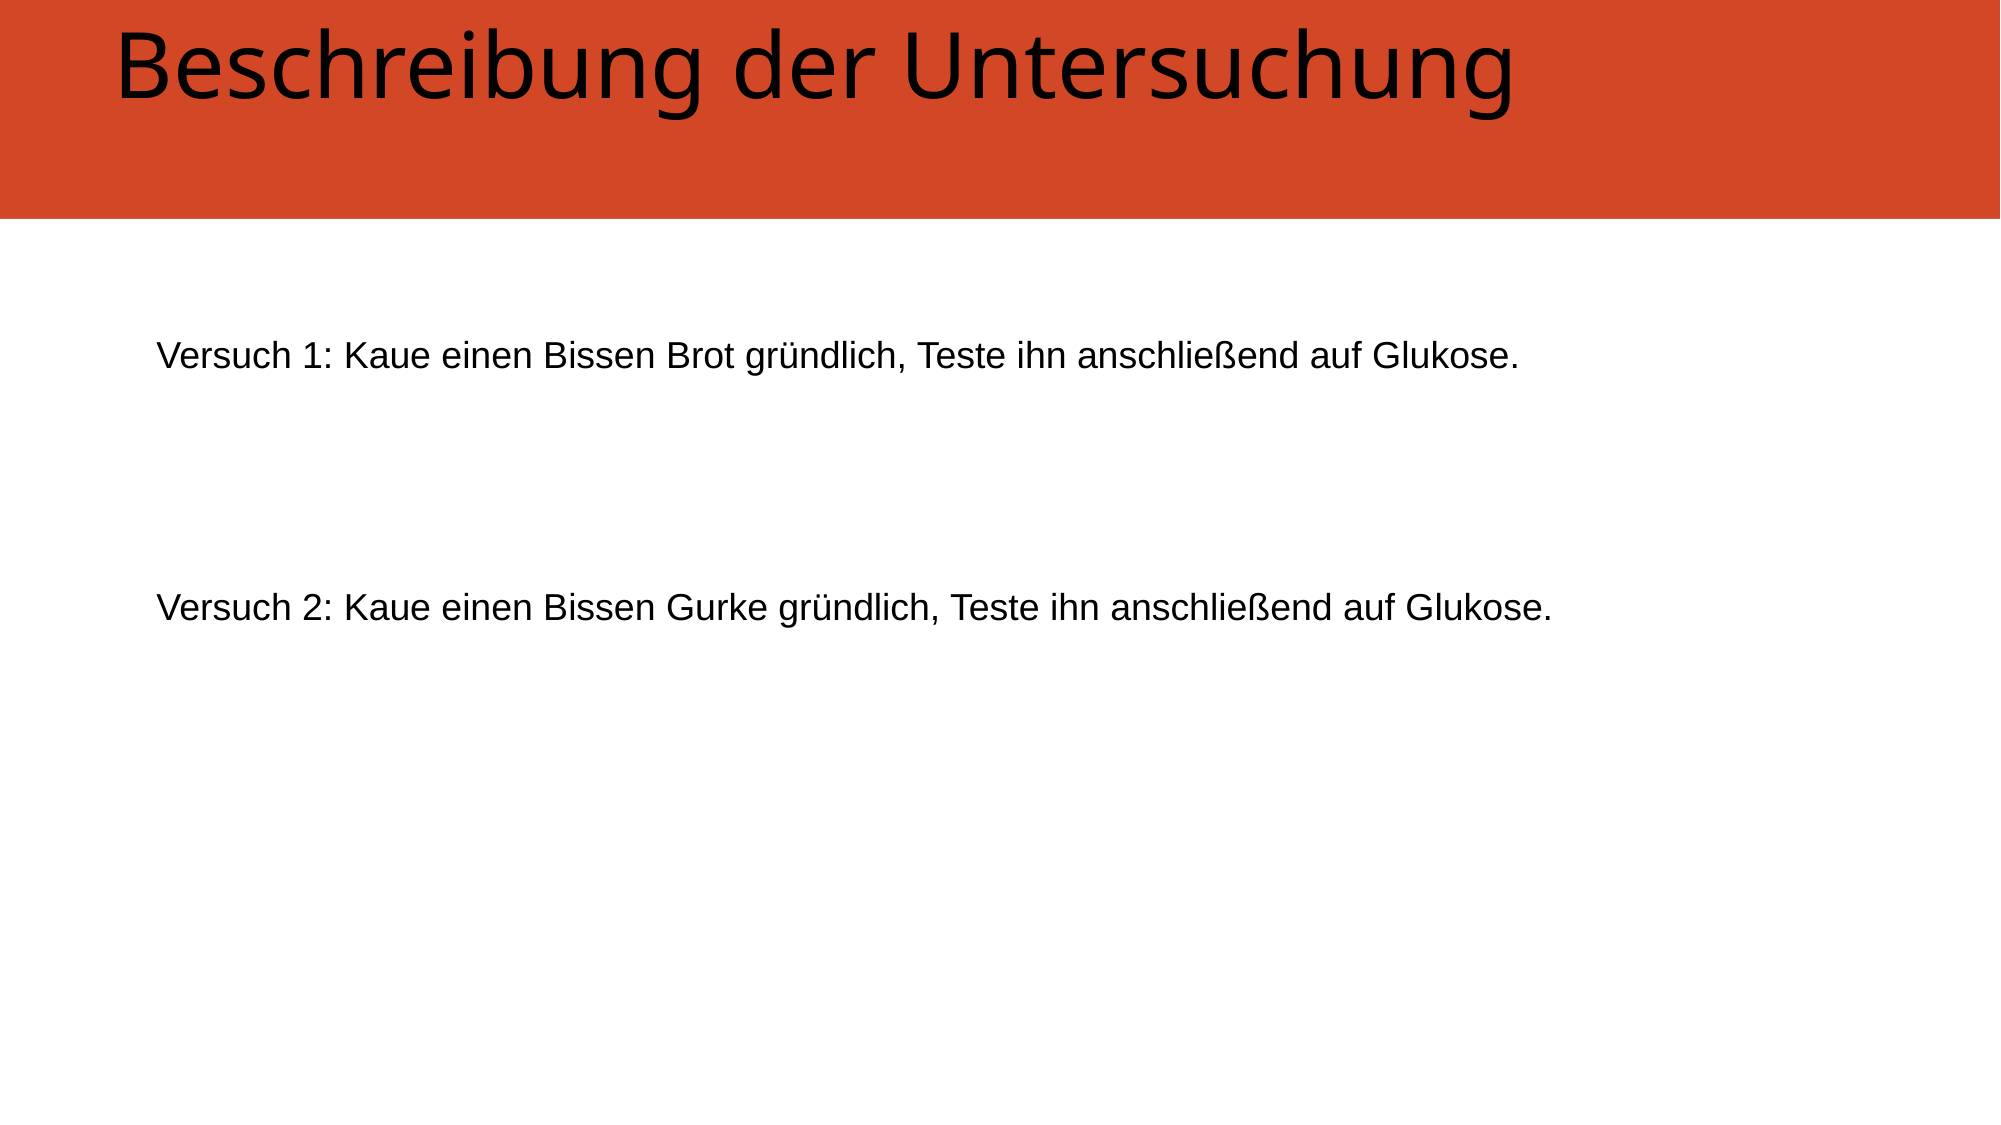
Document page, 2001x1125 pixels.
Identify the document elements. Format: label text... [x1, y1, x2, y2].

text_box Versuch 1: Kaue einen Bissen Brot gründlich, Teste ihn anschließend auf Glukose. Versuch 2: Kaue einen Bissen Gurke gründlich, Teste ihn anschließend auf Glukose. [141, 327, 1837, 763]
title Beschreibung der Untersuchung [99, 0, 1863, 199]
